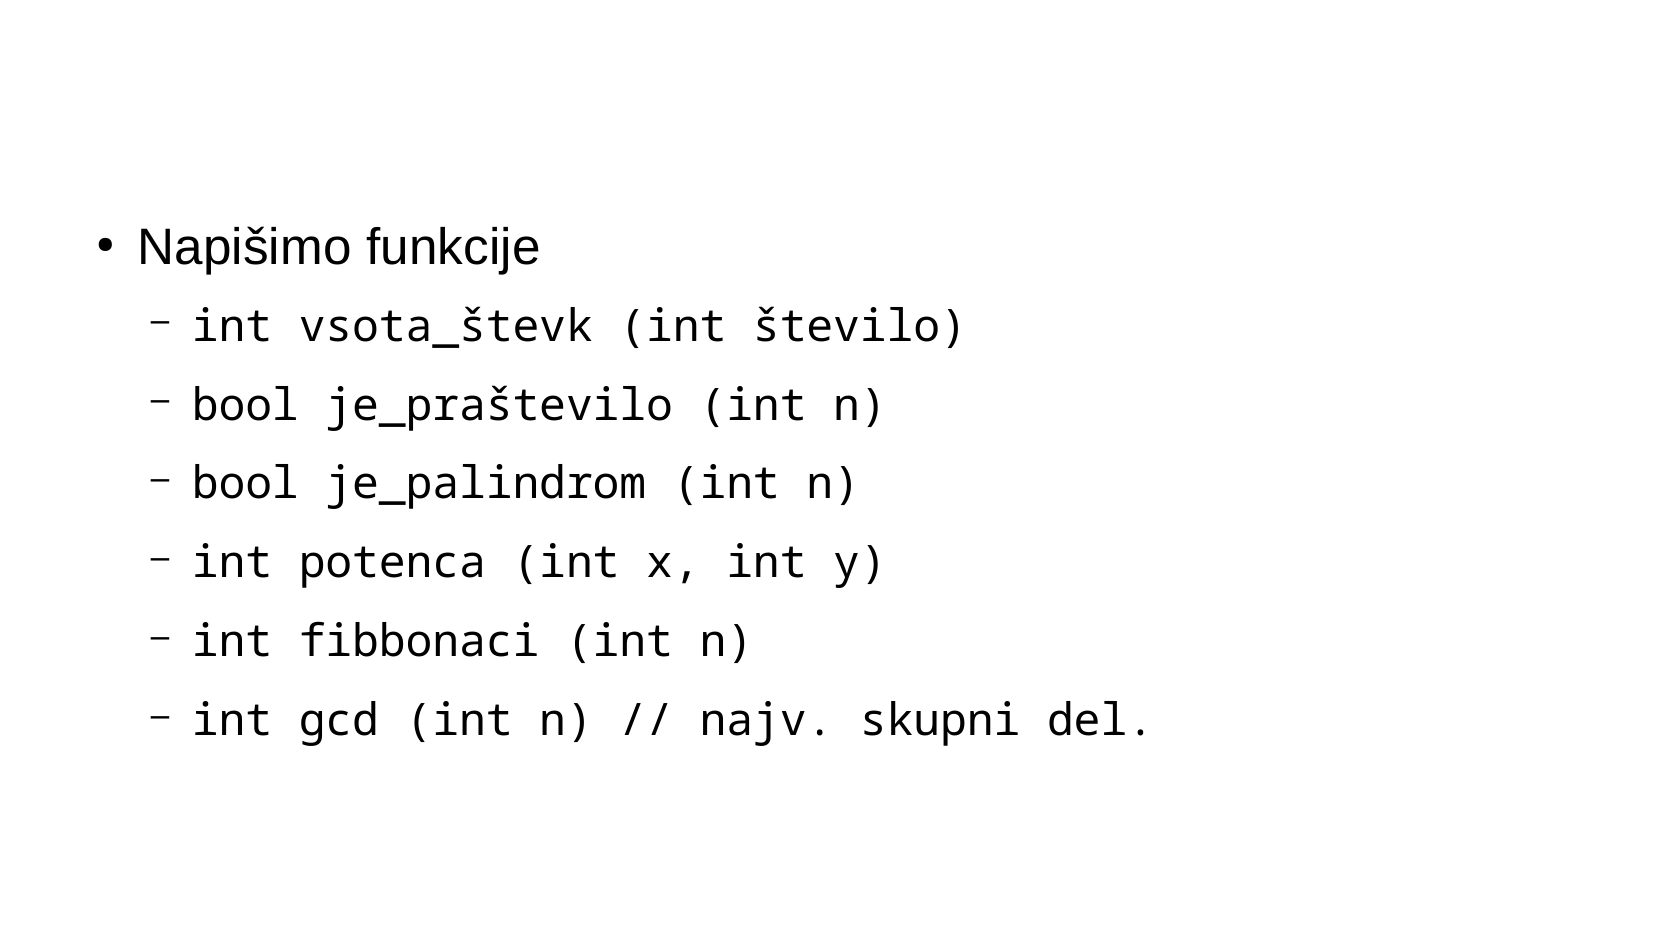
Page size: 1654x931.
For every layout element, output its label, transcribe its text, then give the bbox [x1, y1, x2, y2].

list Napišimo funkcije int vsota_števk (int število) bool je_praštevilo (int n) bool je_palindrom (int n) int potenca (int x, int y) int fibbonaci (int n) int gcd (int n) // najv. skupni del. [82, 217, 1571, 758]
